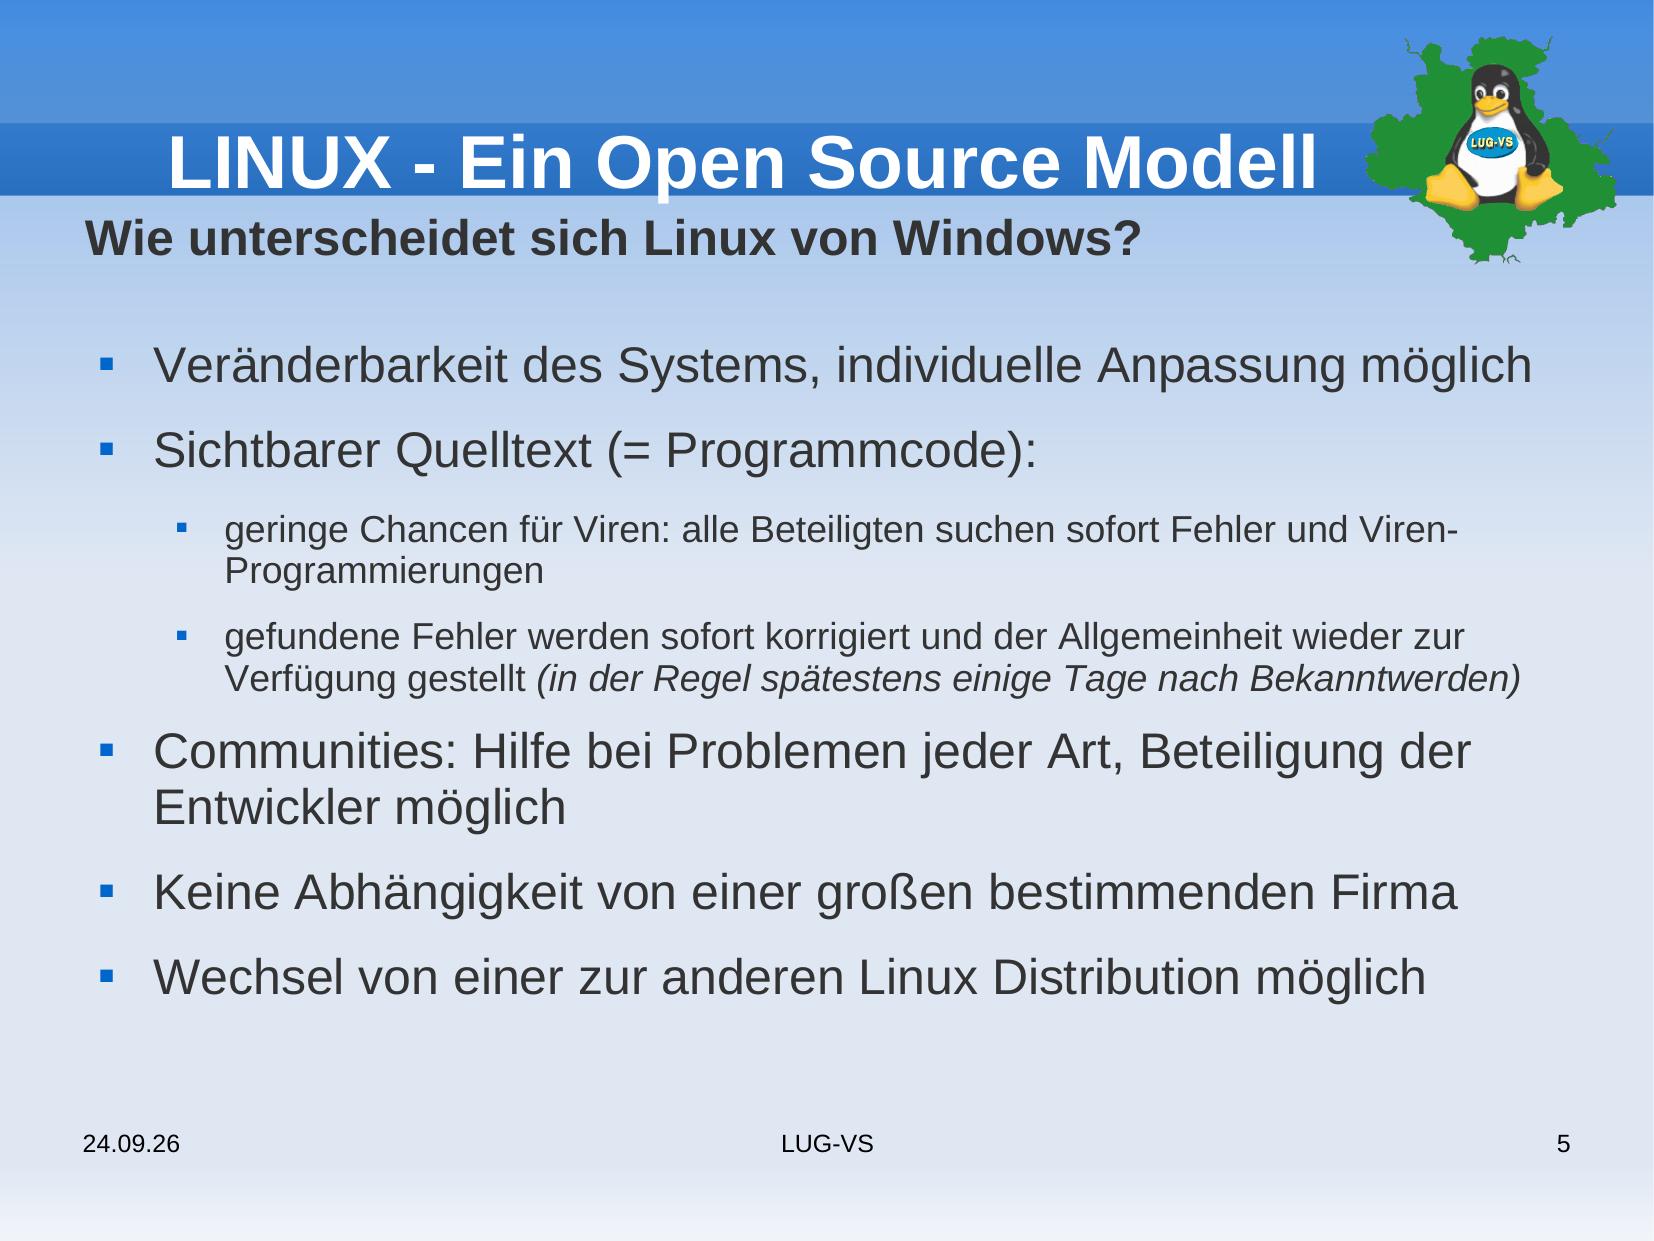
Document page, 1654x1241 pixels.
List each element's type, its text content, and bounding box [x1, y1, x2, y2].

list Veränderbarkeit des Systems, individuelle Anpassung möglich Sichtbarer Quelltext (= Programmcode): geringe Chancen für Viren: alle Beteiligten suchen sofort Fehler und Viren-Programmierungen gefundene Fehler werden sofort korrigiert und der Allgemeinheit wieder zur Verfügung gestellt (in der Regel spätestens einige Tage nach Bekanntwerden) Communities: Hilfe bei Problemen jeder Art, Beteiligung der Entwickler möglich Keine Abhängigkeit von einer großen bestimmenden Firma Wechsel von einer zur anderen Linux Distribution möglich [82, 337, 1571, 1109]
title LINUX - Ein Open Source Modell [0, 59, 1489, 267]
text_box Wie unterscheidet sich Linux von Windows? [14, 209, 1211, 322]
picture [0, 0, 1654, 1241]
